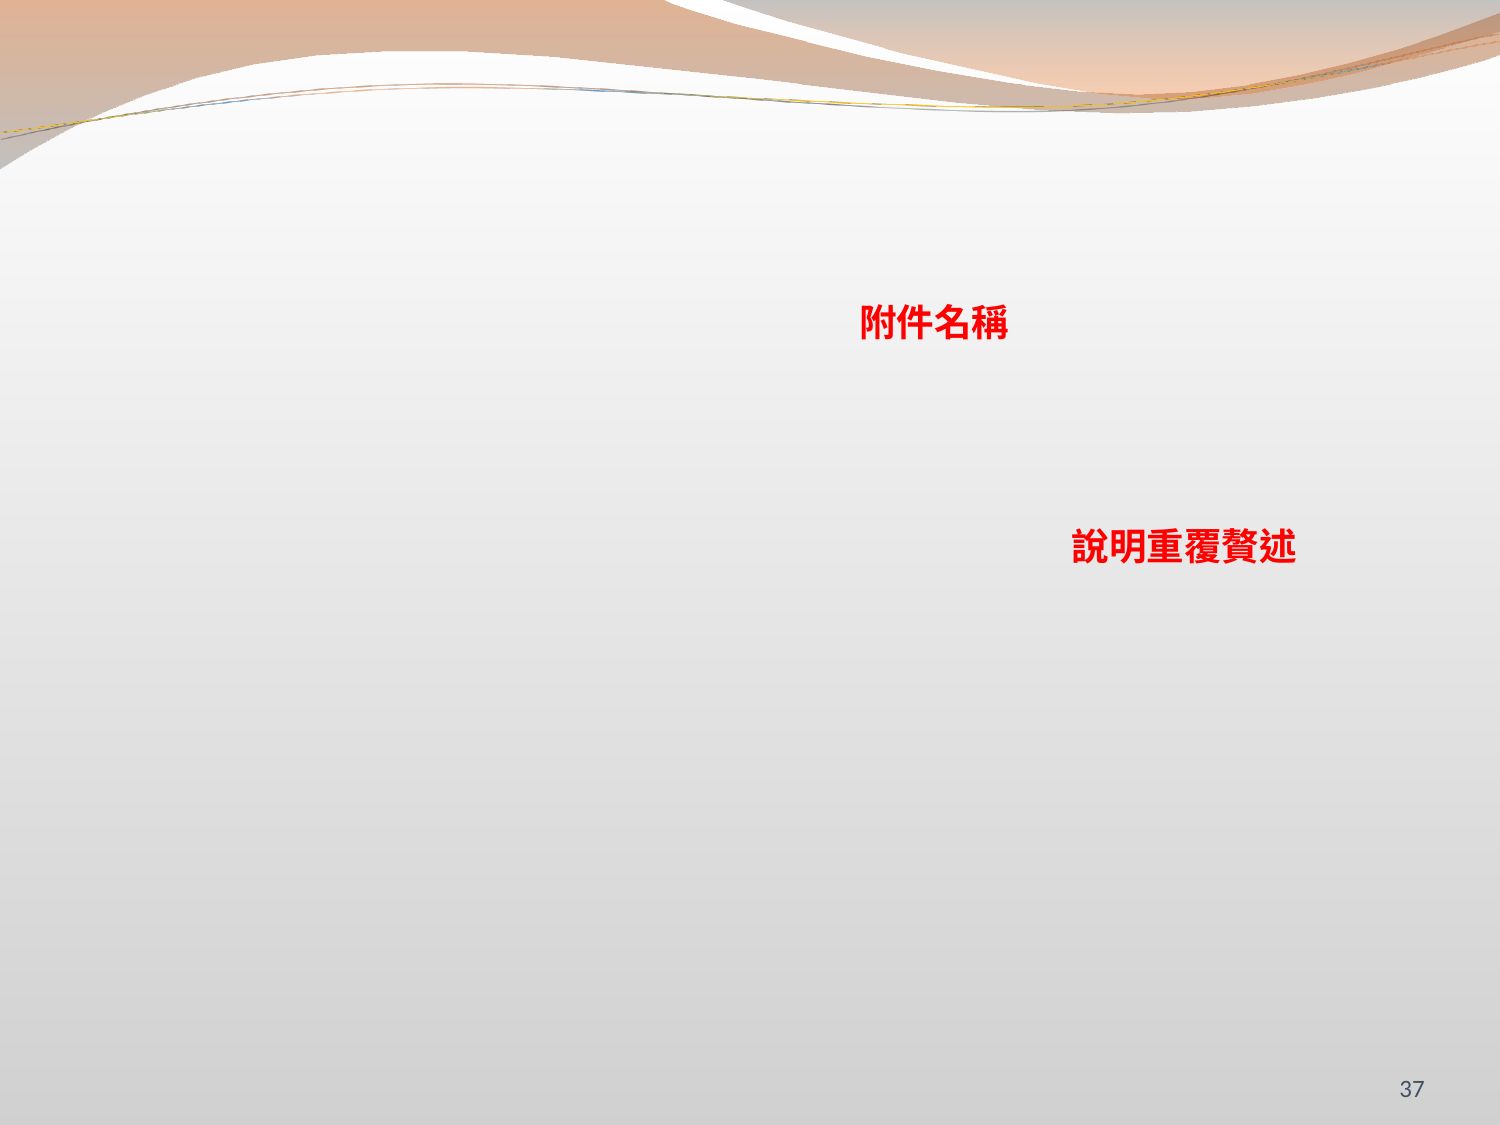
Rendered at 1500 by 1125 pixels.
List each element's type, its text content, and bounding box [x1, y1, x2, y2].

picture [0, 0, 1500, 1125]
text_box 附件名稱 [844, 290, 1058, 352]
text_box 說明重覆贅述 [1057, 515, 1365, 576]
